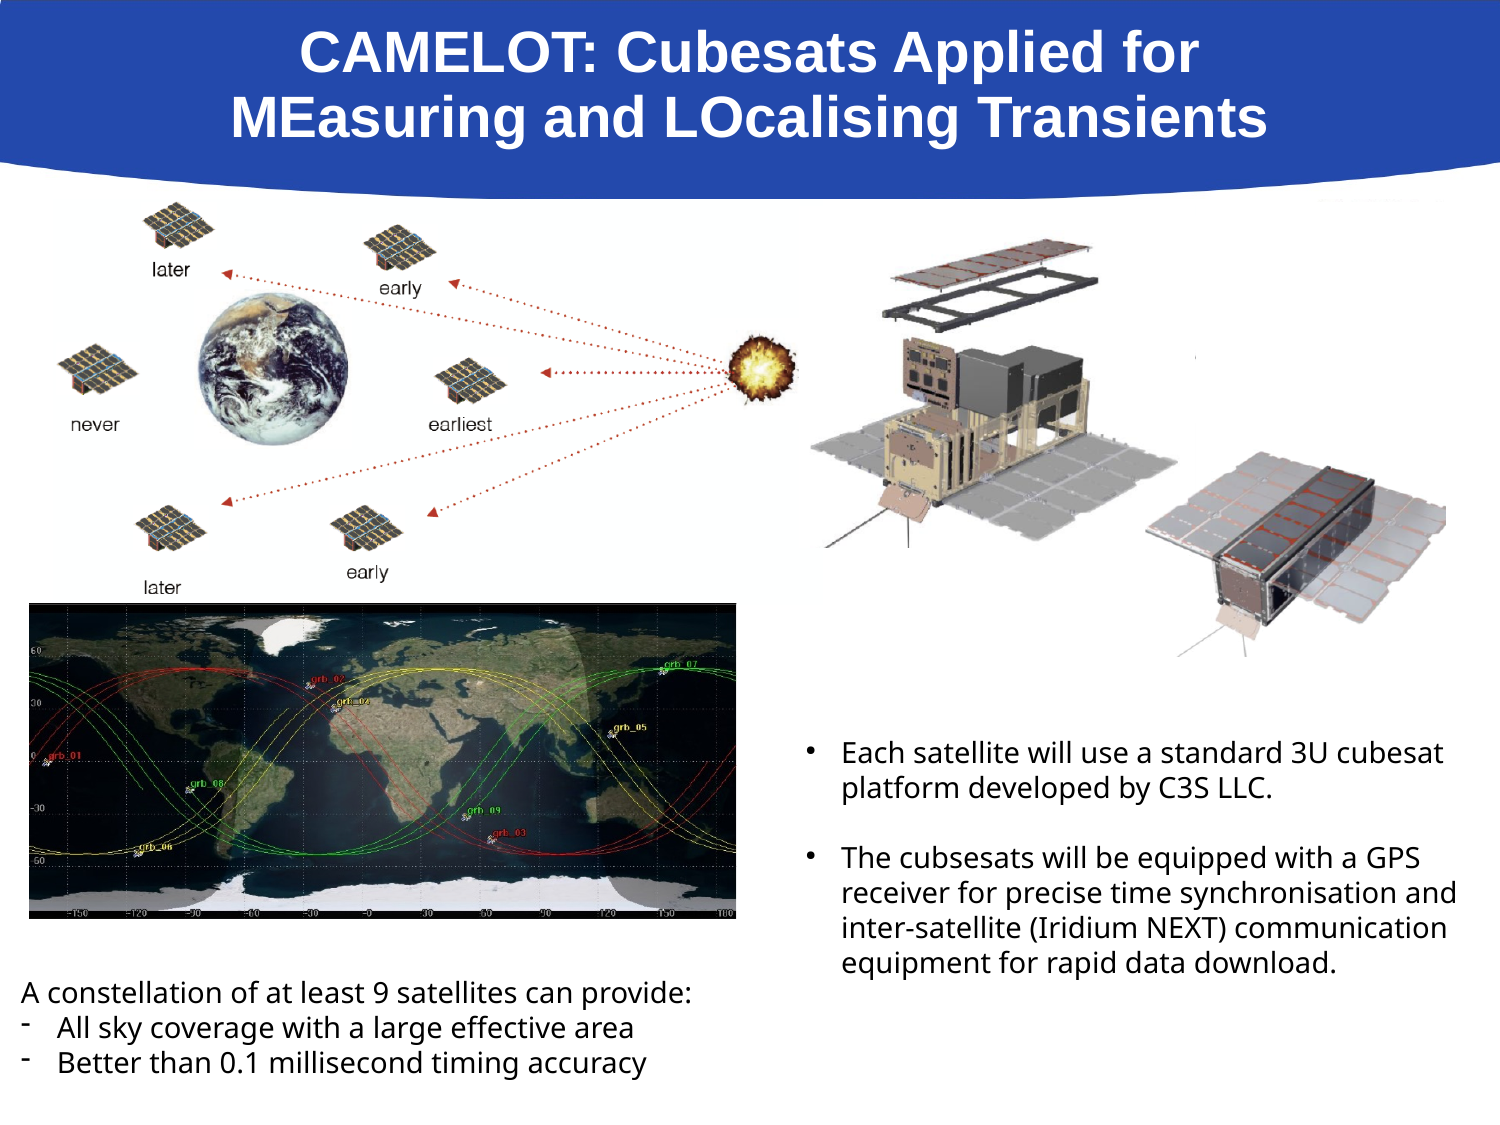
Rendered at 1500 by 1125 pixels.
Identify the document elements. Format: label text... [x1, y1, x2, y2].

picture [0, 0, 1500, 1125]
text_box A constellation of at least 9 satellites can provide: All sky coverage with a large effective area Better than 0.1 millisecond timing accuracy [15, 968, 759, 1085]
text_box CAMELOT: Cubesats Applied for MEasuring and LOcalising Transients [30, 12, 1471, 158]
text_box Each satellite will use a standard 3U cubesat platform developed by C3S LLC. The cubsesats will be equipped with a GPS receiver for precise time synchronisation and inter-satellite (Iridium NEXT) communication equipment for rapid data download. [799, 728, 1488, 985]
